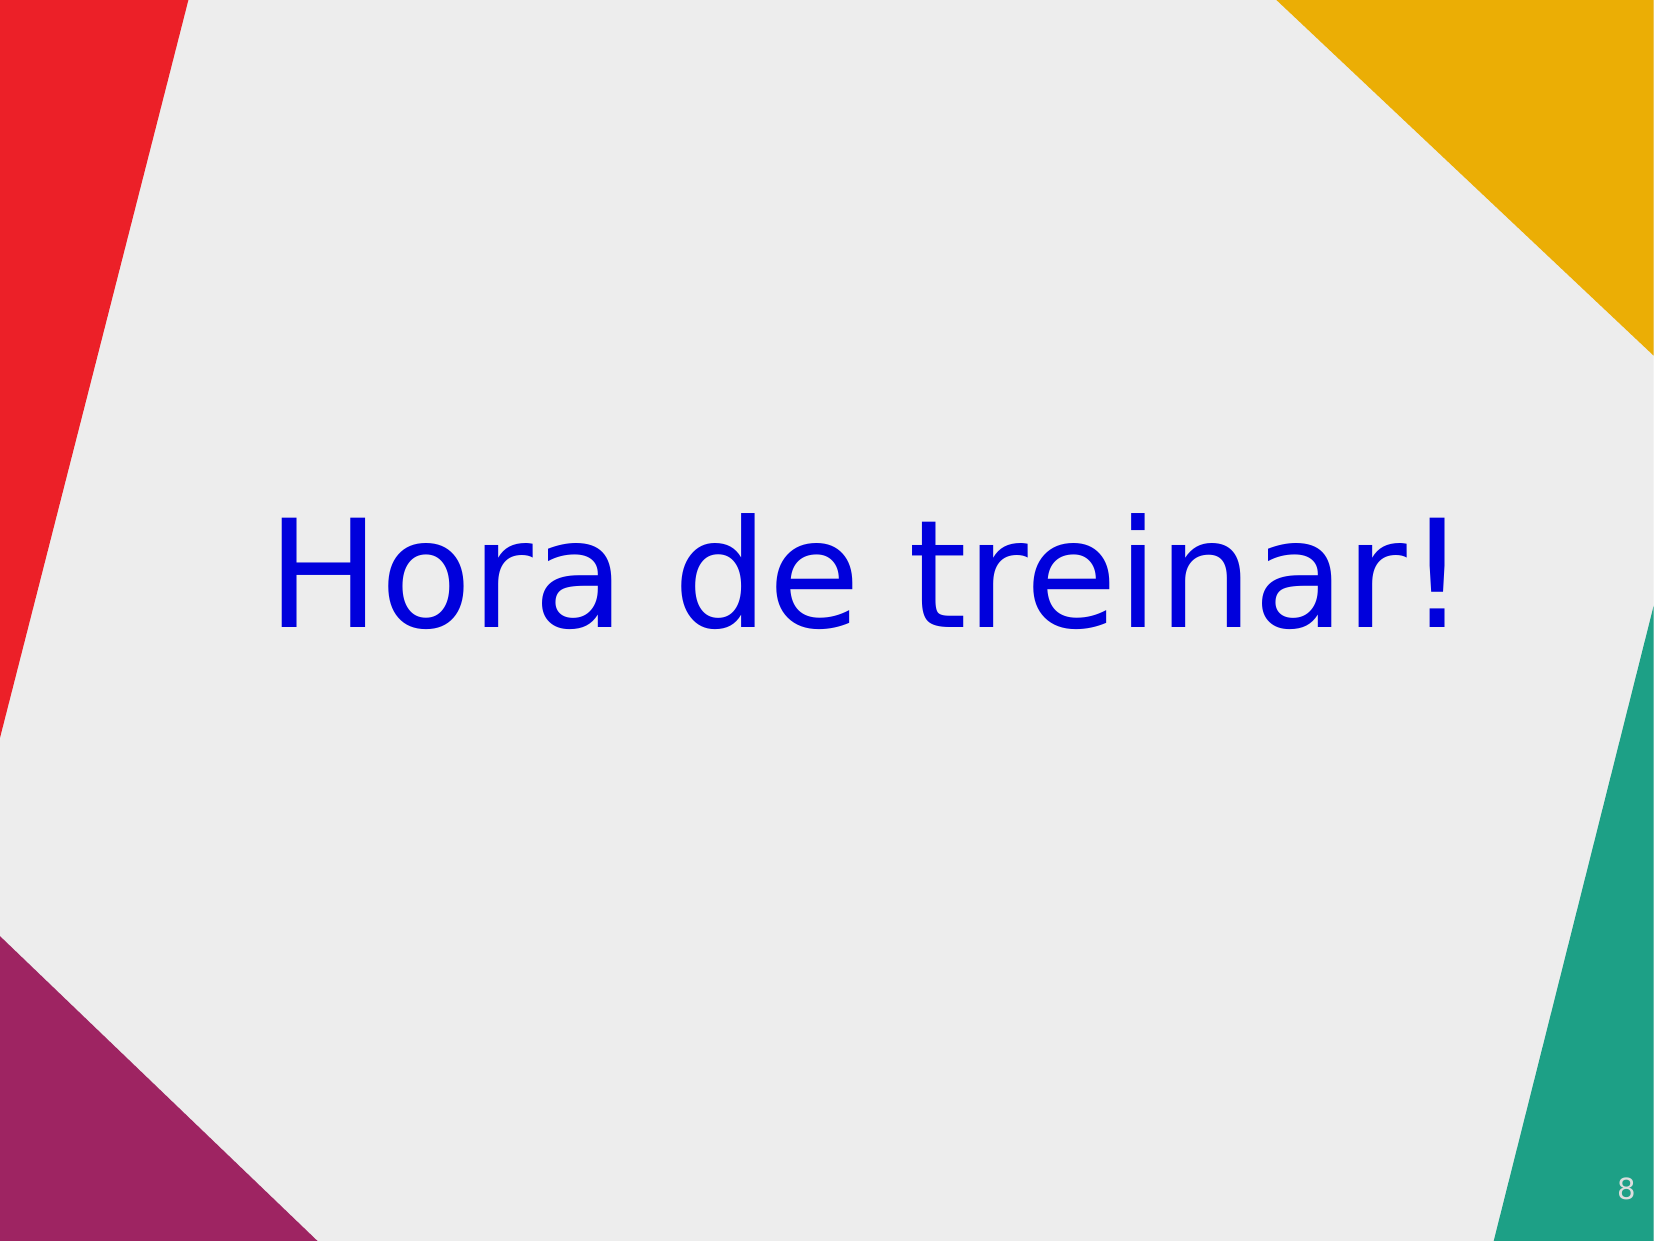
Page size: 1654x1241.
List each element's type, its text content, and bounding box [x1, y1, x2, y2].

title Hora de treinar! [177, 313, 1560, 780]
